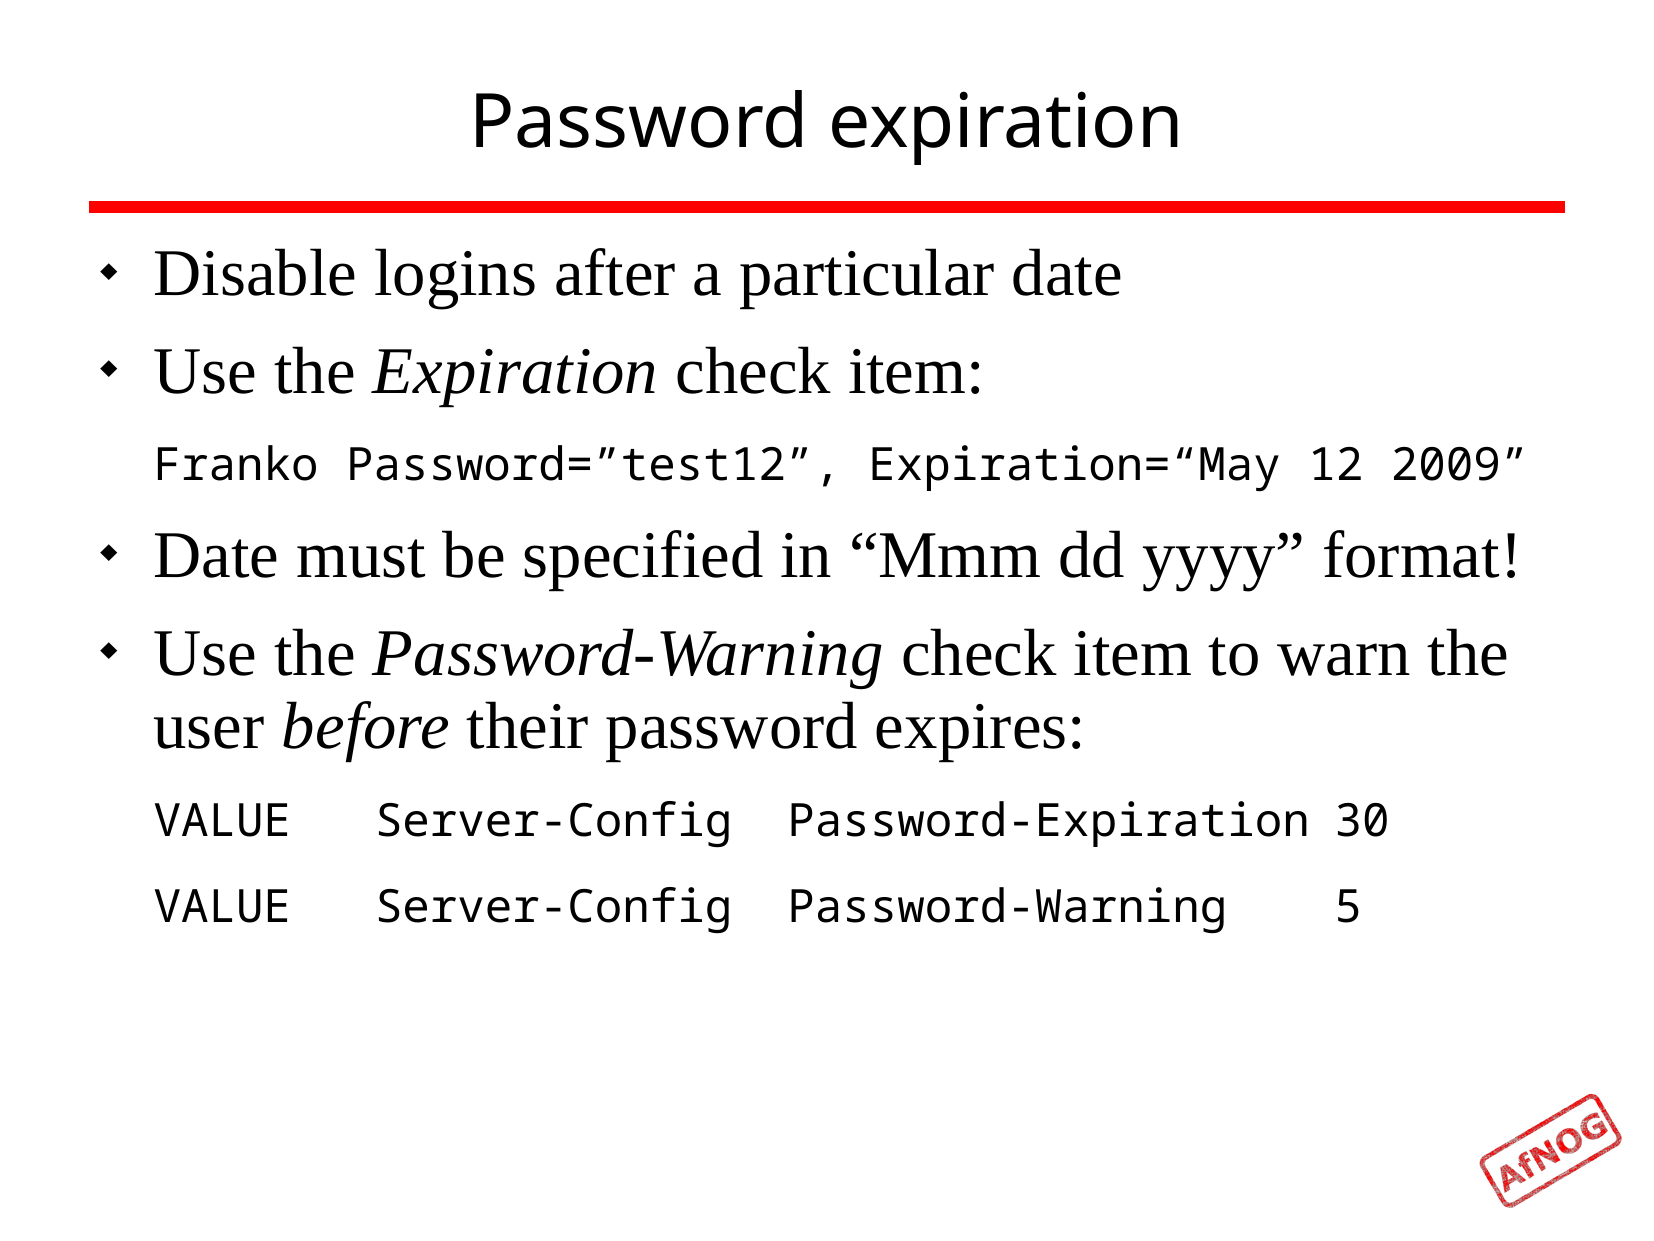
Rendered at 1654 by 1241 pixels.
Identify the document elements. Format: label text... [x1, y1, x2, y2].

picture [1476, 1090, 1625, 1211]
list Disable logins after a particular date Use the Expiration check item: Franko Password=”test12”, Expiration=“May 12 2009” Date must be specified in “Mmm dd yyyy” format! Use the Password-Warning check item to warn the user before their password expires: VALUE Server-Config Password-Expiration 30 VALUE Server-Config Password-Warning 5 [82, 236, 1571, 1152]
title Password expiration [82, 29, 1571, 207]
